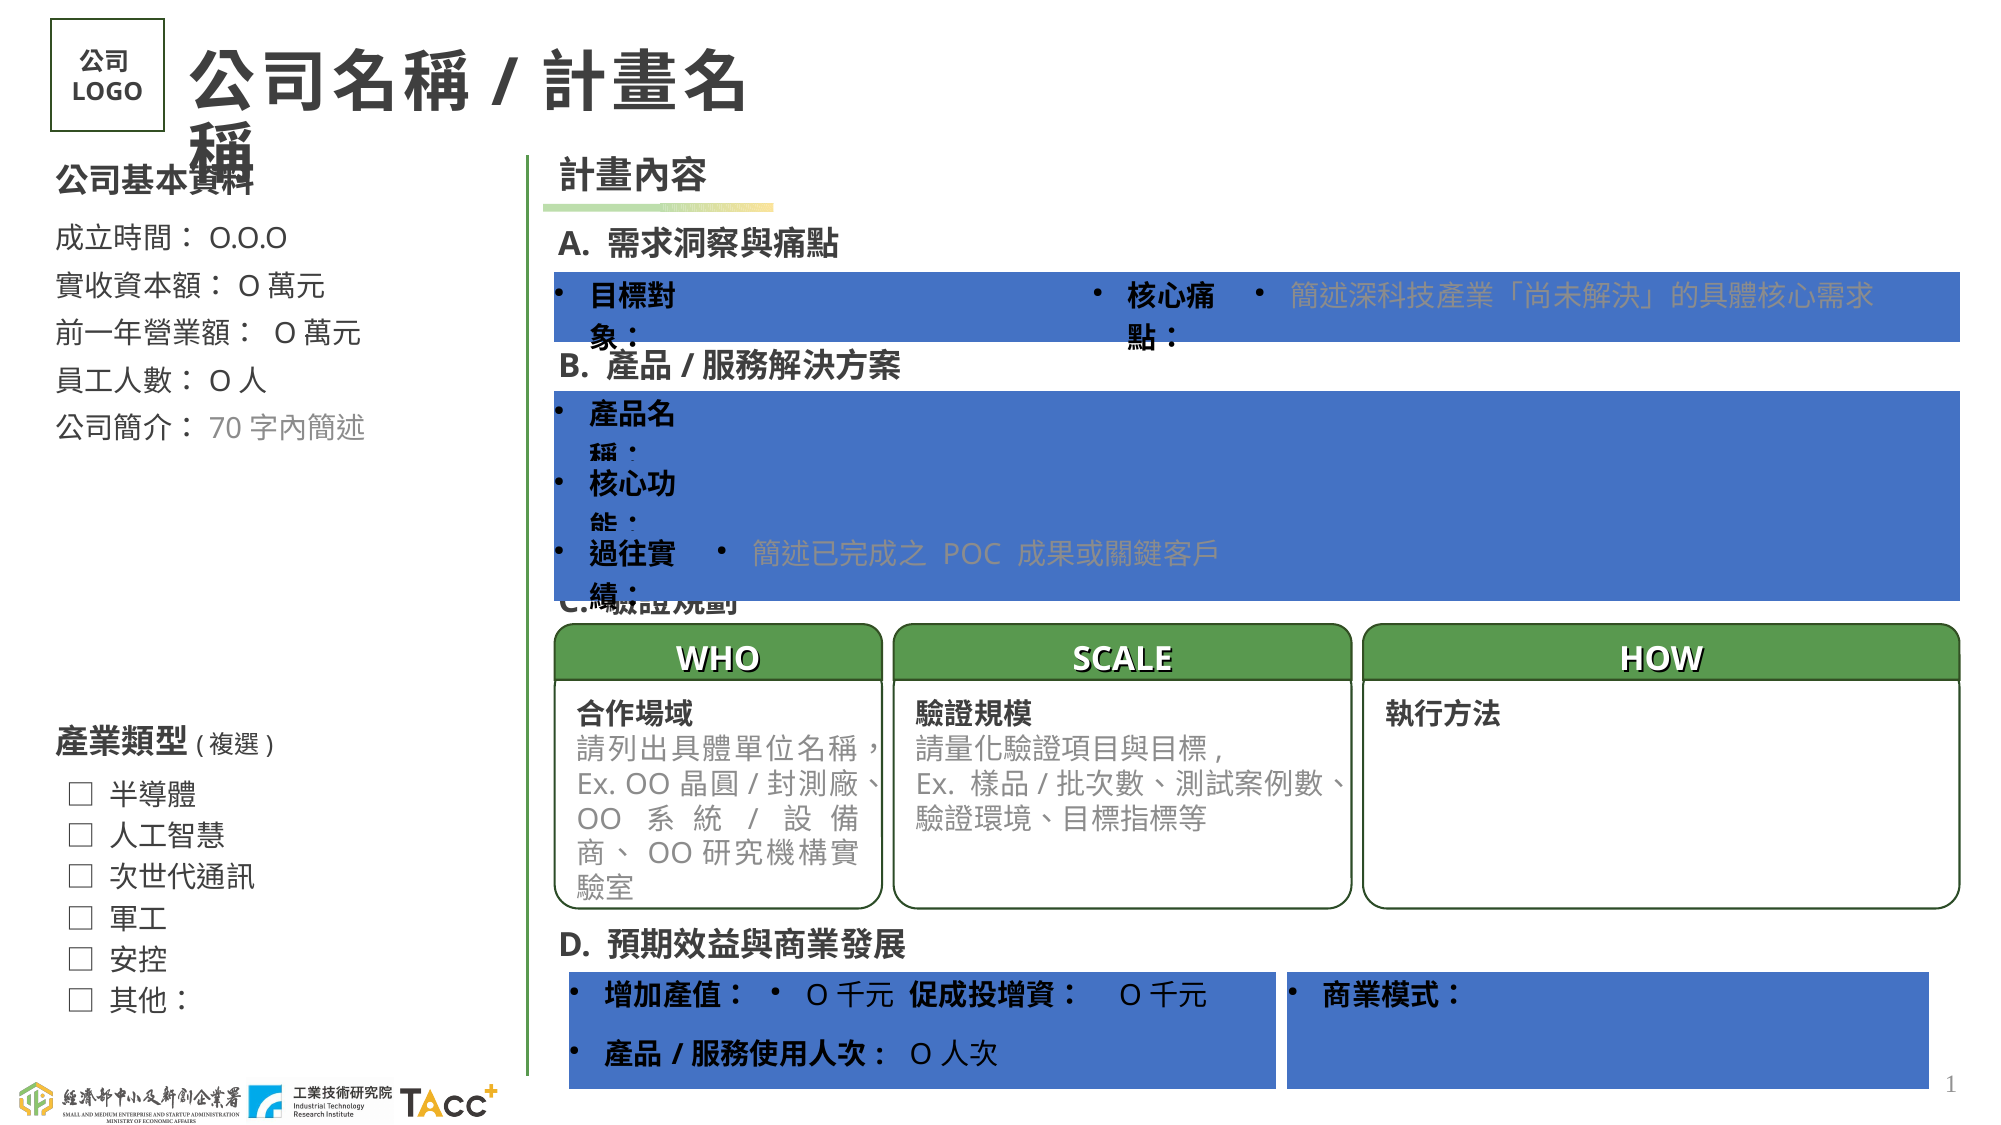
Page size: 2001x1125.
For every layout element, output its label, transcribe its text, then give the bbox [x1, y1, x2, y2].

table_cell 產品/服務使用人次: [569, 1030, 910, 1089]
text_box 執行方法 [1363, 680, 1960, 909]
text_box B. 產品/服務解決方案 [543, 336, 965, 393]
table_header 產品名稱： [554, 391, 717, 461]
text_box C. 驗證規劃 [543, 572, 965, 628]
table_header 目標對象： [554, 272, 717, 342]
text_box 1 [1914, 1052, 1988, 1113]
table_header [717, 391, 1960, 461]
text_box HOW [1363, 624, 1960, 680]
text_box 產業類型(複選) [40, 713, 382, 769]
table_header 簡述深科技產業「尚未解決」的具體核心需求 [1255, 272, 1960, 342]
table_cell 核心功能： [554, 461, 717, 531]
title 公司名稱/計畫名稱 [173, 40, 1809, 110]
table_header O千元 [1119, 972, 1276, 1030]
table_header [1470, 972, 1929, 1089]
text_box D. 預期效益與商業發展 [543, 915, 965, 972]
text_box SCALE [893, 624, 1352, 680]
text_box WHO [554, 624, 883, 680]
table_header 增加產值： [569, 972, 770, 1030]
text_box 計畫內容 [543, 143, 810, 205]
text_box 公司基本資料 [40, 151, 308, 207]
text_box 驗證規模 請量化驗證項目與目標, Ex. 樣品/批次數、測試案例數、驗證環境、目標指標等 [893, 680, 1352, 909]
table_header 商業模式： [1287, 972, 1470, 1089]
table_cell 過往實績： [554, 531, 717, 601]
text_box 公司LOGO [51, 19, 164, 131]
table_cell 簡述已完成之 POC 成果或關鍵客戶 [717, 531, 1960, 601]
table_header 核心痛點： [1092, 272, 1255, 342]
table_cell [717, 461, 1960, 531]
text_box □ 半導體 □ 人工智慧 □ 次世代通訊 □ 軍工 □ 安控 □ 其他： [51, 768, 512, 1028]
text_box A. 需求洞察與痛點 [543, 214, 965, 271]
table_header [717, 272, 1092, 342]
text_box 合作場域 請列出具體單位名稱，Ex. OO晶圓/封測廠、OO系統/設備商、OO研究機構實驗室 [554, 680, 883, 909]
text_box 成立時間：O.O.O 實收資本額：O萬元 前一年營業額： O萬元 員工人數：O人 公司簡介：70字內簡述 [40, 212, 513, 455]
text_box [543, 204, 773, 212]
table_header 促成投增資： [910, 972, 1119, 1030]
table_cell O人次 [910, 1030, 1276, 1089]
table_header O千元 [770, 972, 910, 1030]
